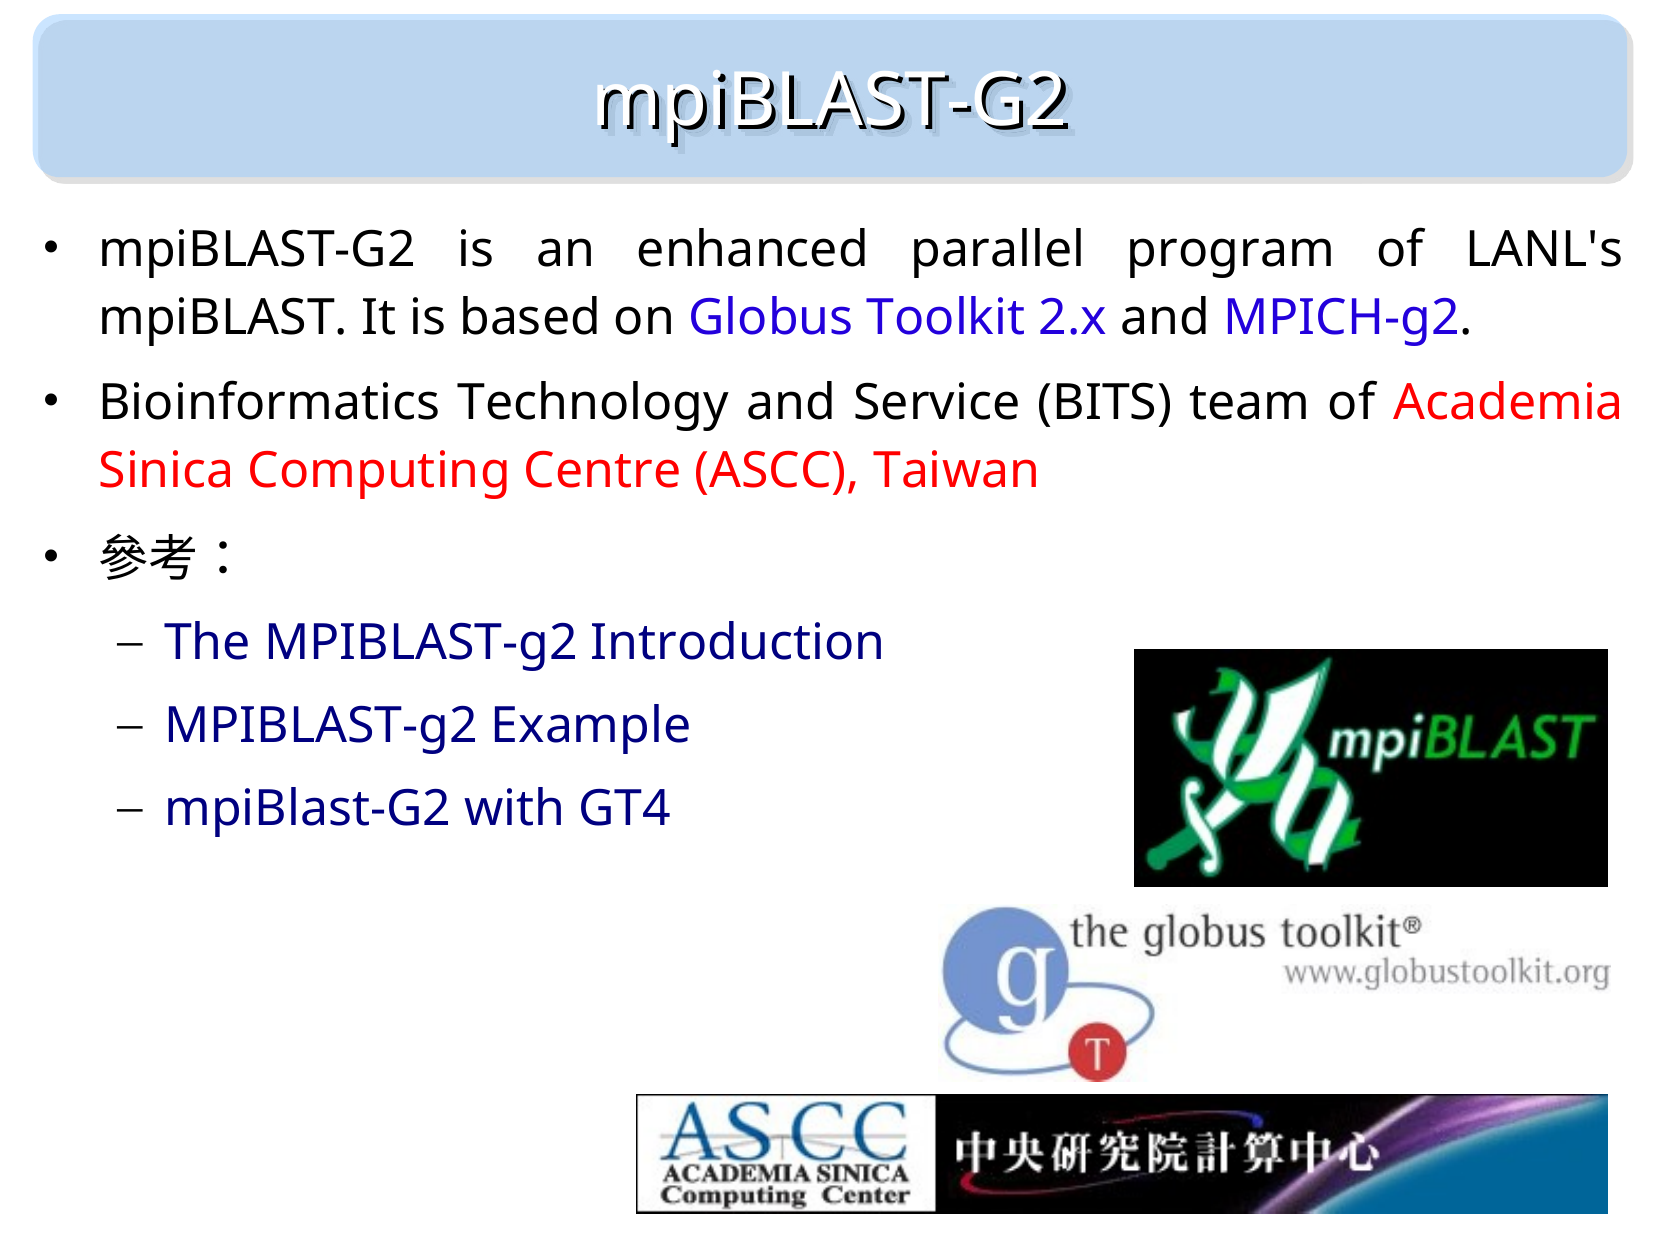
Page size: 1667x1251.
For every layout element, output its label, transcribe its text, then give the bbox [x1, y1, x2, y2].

picture [1134, 649, 1608, 887]
picture [636, 1094, 1608, 1214]
picture [1496, 1146, 1517, 1152]
list mpiBLAST-G2 is an enhanced parallel program of LANL's mpiBLAST. It is based on Globus Toolkit 2.x and MPICH-g2. Bioinformatics Technology and Service (BITS) team of Academia Sinica Computing Centre (ASCC), Taiwan 參考： The MPIBLAST-g2 Introduction MPIBLAST-g2 Example mpiBlast-G2 with GT4 [42, 212, 1625, 1217]
picture [938, 904, 1611, 1082]
text_box mpiBLAST-G2 [32, 14, 1628, 178]
